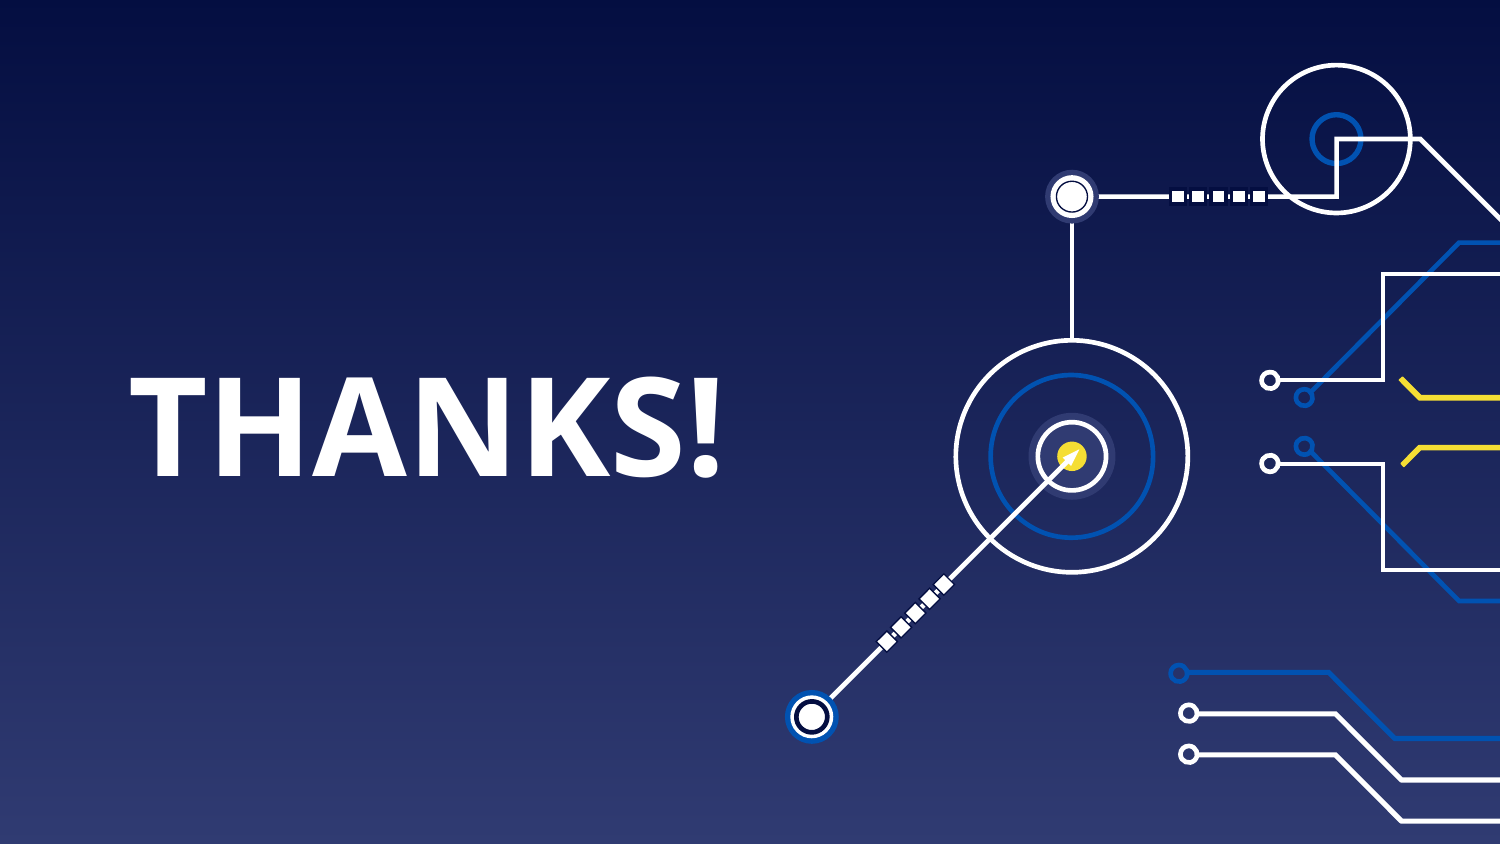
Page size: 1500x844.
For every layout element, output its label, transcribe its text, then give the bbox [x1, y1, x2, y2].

text_box [1231, 188, 1247, 204]
title THANKS! [113, 319, 808, 524]
text_box [1041, 425, 1103, 488]
text_box [890, 616, 912, 638]
text_box [933, 573, 955, 596]
text_box [904, 602, 926, 624]
text_box [784, 689, 839, 744]
text_box [1251, 188, 1267, 204]
text_box [1028, 412, 1116, 500]
text_box [1190, 188, 1206, 204]
text_box [1210, 188, 1227, 204]
text_box [1170, 188, 1186, 204]
text_box [876, 630, 898, 653]
text_box [918, 588, 941, 610]
text_box [1045, 169, 1099, 224]
